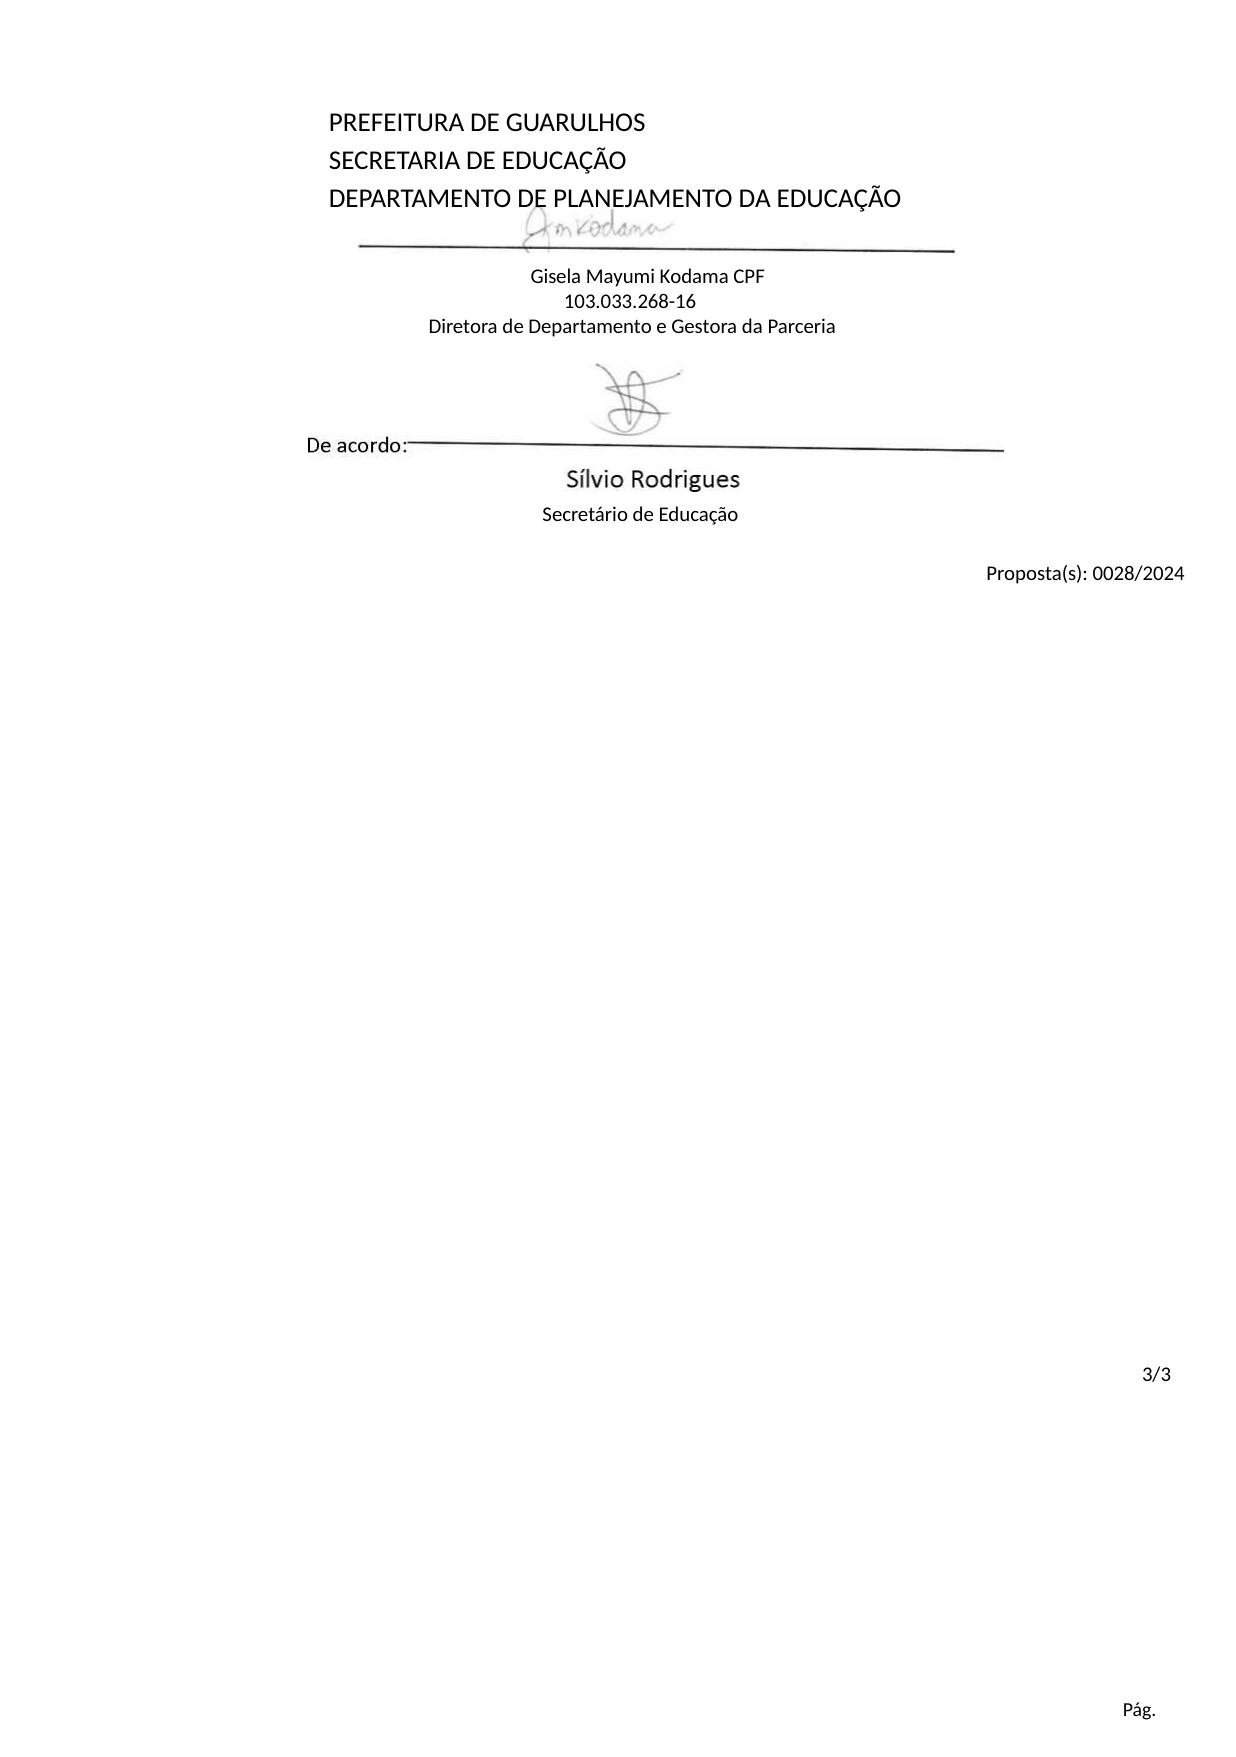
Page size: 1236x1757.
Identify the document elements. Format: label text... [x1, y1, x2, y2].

picture [308, 363, 1004, 492]
text_box Gisela Mayumi Kodama CPF 103.033.268-16 Diretora de Departamento e Gestora da Parceria [428, 262, 884, 341]
text_box Proposta(s): 0028/2024 [986, 560, 1189, 585]
text_box Secretário de Educação [542, 500, 764, 526]
picture [358, 205, 955, 253]
text_box 3/3 [1142, 1360, 1175, 1383]
text_box Pág. [1123, 1696, 1161, 1721]
text_box PREFEITURA DE GUARULHOS SECRETARIA DE EDUCAÇÃO DEPARTAMENTO DE PLANEJAMENTO DA EDUCAÇÃO [329, 98, 945, 205]
